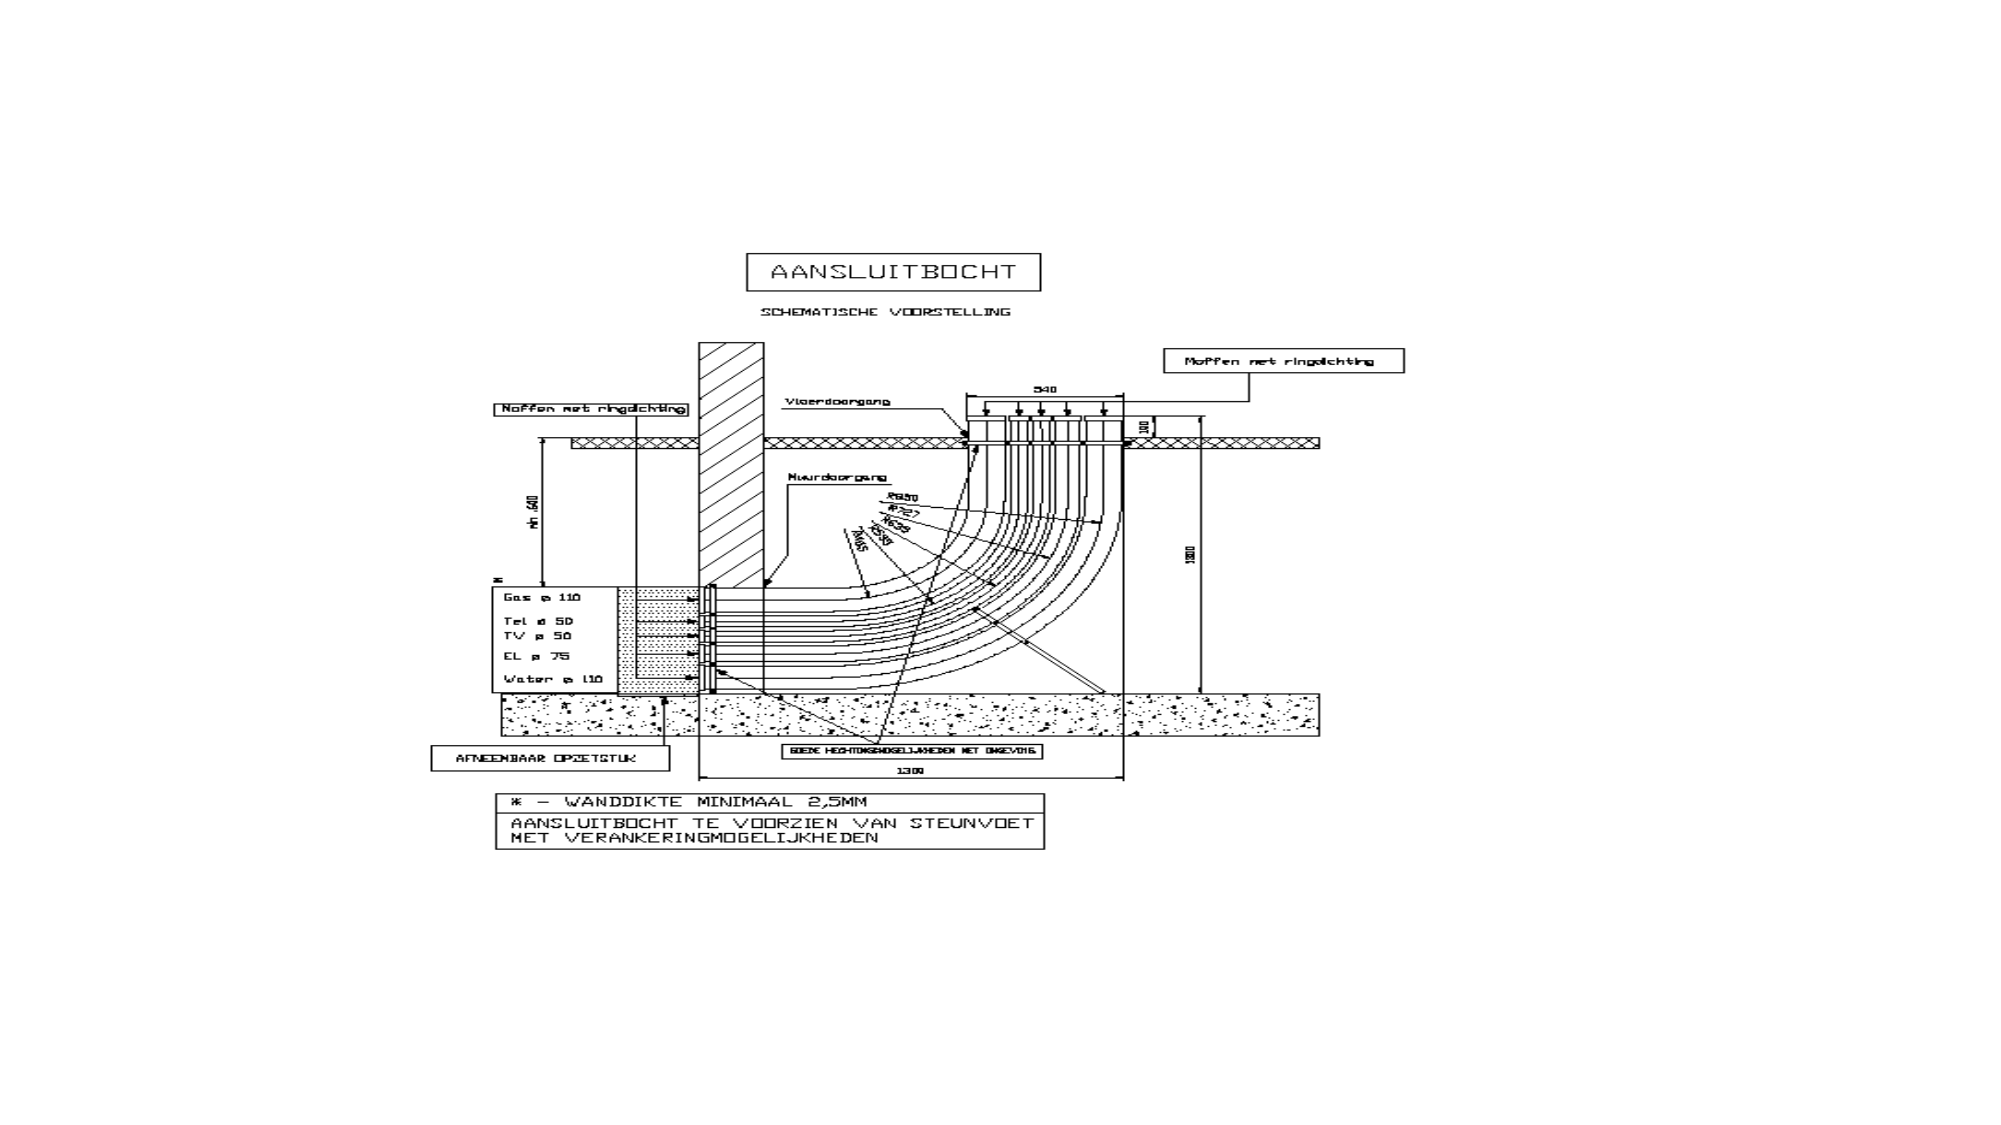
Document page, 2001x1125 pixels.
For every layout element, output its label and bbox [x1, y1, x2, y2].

chart [372, 45, 1470, 1058]
